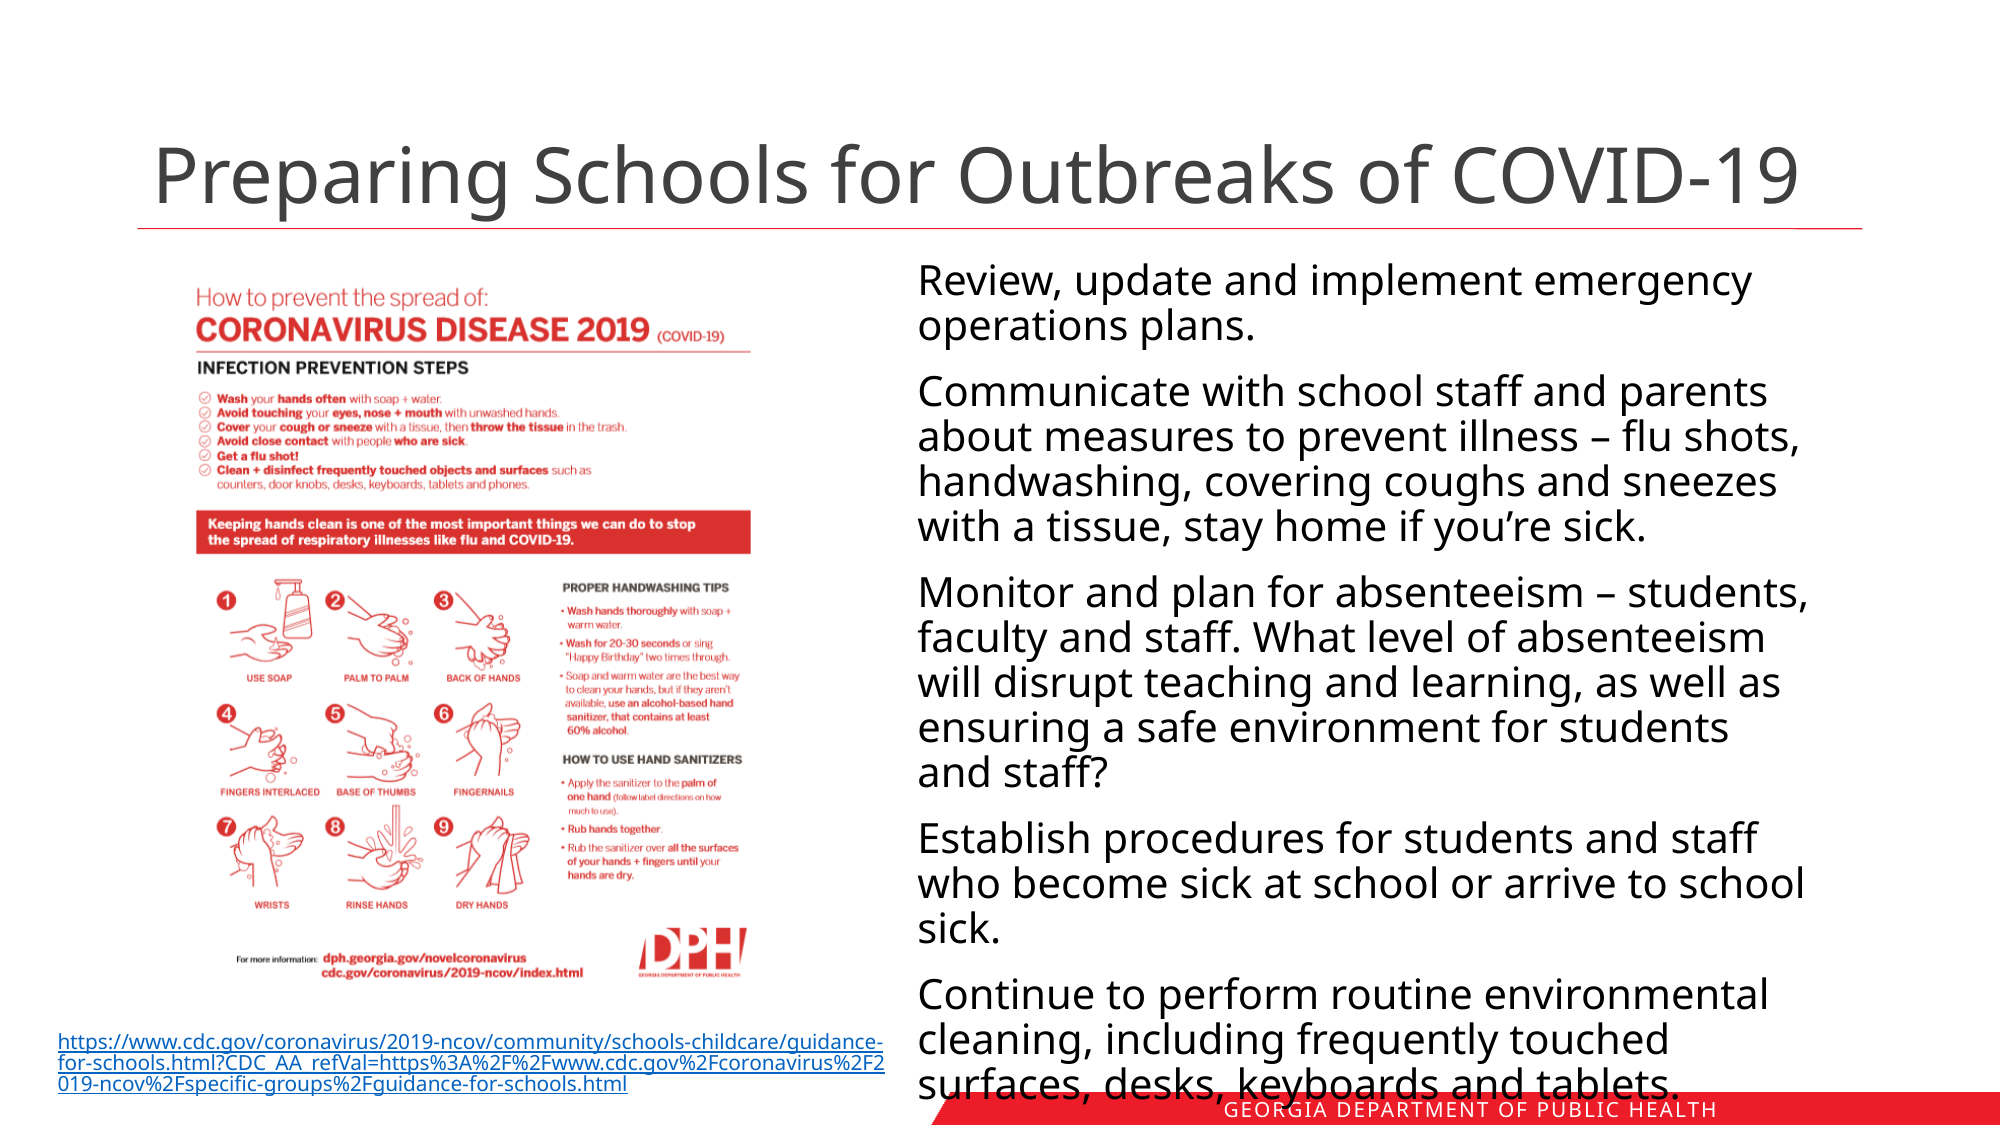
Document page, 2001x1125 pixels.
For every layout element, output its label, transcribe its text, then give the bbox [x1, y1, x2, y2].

picture [1506, 1092, 1517, 1096]
picture [1311, 1092, 1322, 1096]
picture [1582, 1092, 1593, 1096]
picture [1456, 1092, 1466, 1096]
picture [1400, 1092, 1411, 1096]
picture [1000, 1092, 1010, 1096]
picture [931, 1092, 2000, 1125]
picture [173, 234, 772, 999]
picture [1557, 1092, 1567, 1096]
text_box https://www.cdc.gov/coronavirus/2019-ncov/community/schools-childcare/guidance-for-schools.html?CDC_AA_refVal=https%3A%2F%2Fwww.cdc.gov%2Fcoronavirus%2F2019-ncov%2Fspecific-groups%2Fguidance-for-schools.html [42, 1021, 903, 1065]
picture [1335, 1092, 1346, 1096]
title Preparing Schools for Outbreaks of COVID-19 [137, 128, 1863, 229]
list Review, update and implement emergency operations plans. Communicate with school staff and parents about measures to prevent illness – flu shots, handwashing, covering coughs and sneezes with a tissue, stay home if you’re sick. Monitor and plan for absenteeism – students, faculty and staff. What level of absenteeism will disrupt teaching and learning, as well as ensuring a safe environment for students and staff? Establish procedures for students and staff who become sick at school or arrive to school sick. Continue to perform routine environmental cleaning, including frequently touched surfaces, desks, keyboards and tablets. [902, 252, 1827, 981]
picture [1110, 1092, 1121, 1096]
picture [944, 1092, 955, 1096]
picture [1359, 1092, 1369, 1096]
